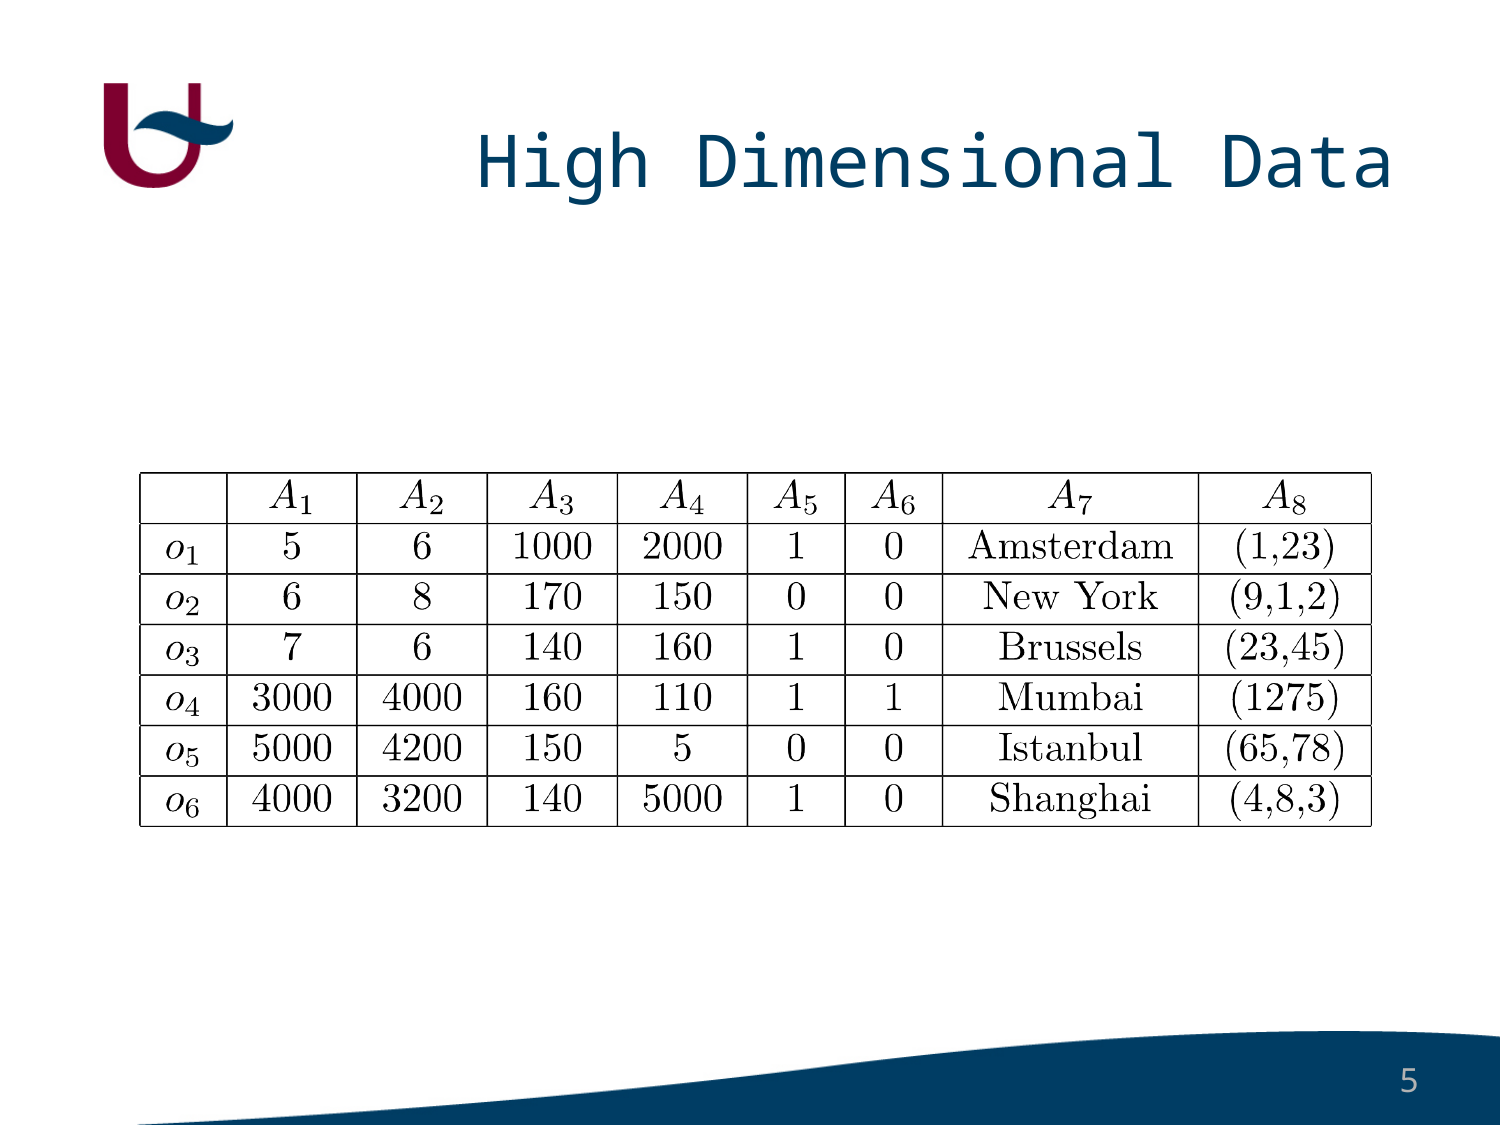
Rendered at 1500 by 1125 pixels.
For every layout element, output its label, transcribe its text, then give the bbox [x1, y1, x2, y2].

picture [139, 472, 1372, 827]
title High Dimensional Data [103, 105, 1396, 211]
picture [103, 83, 234, 105]
picture [137, 1031, 1500, 1125]
